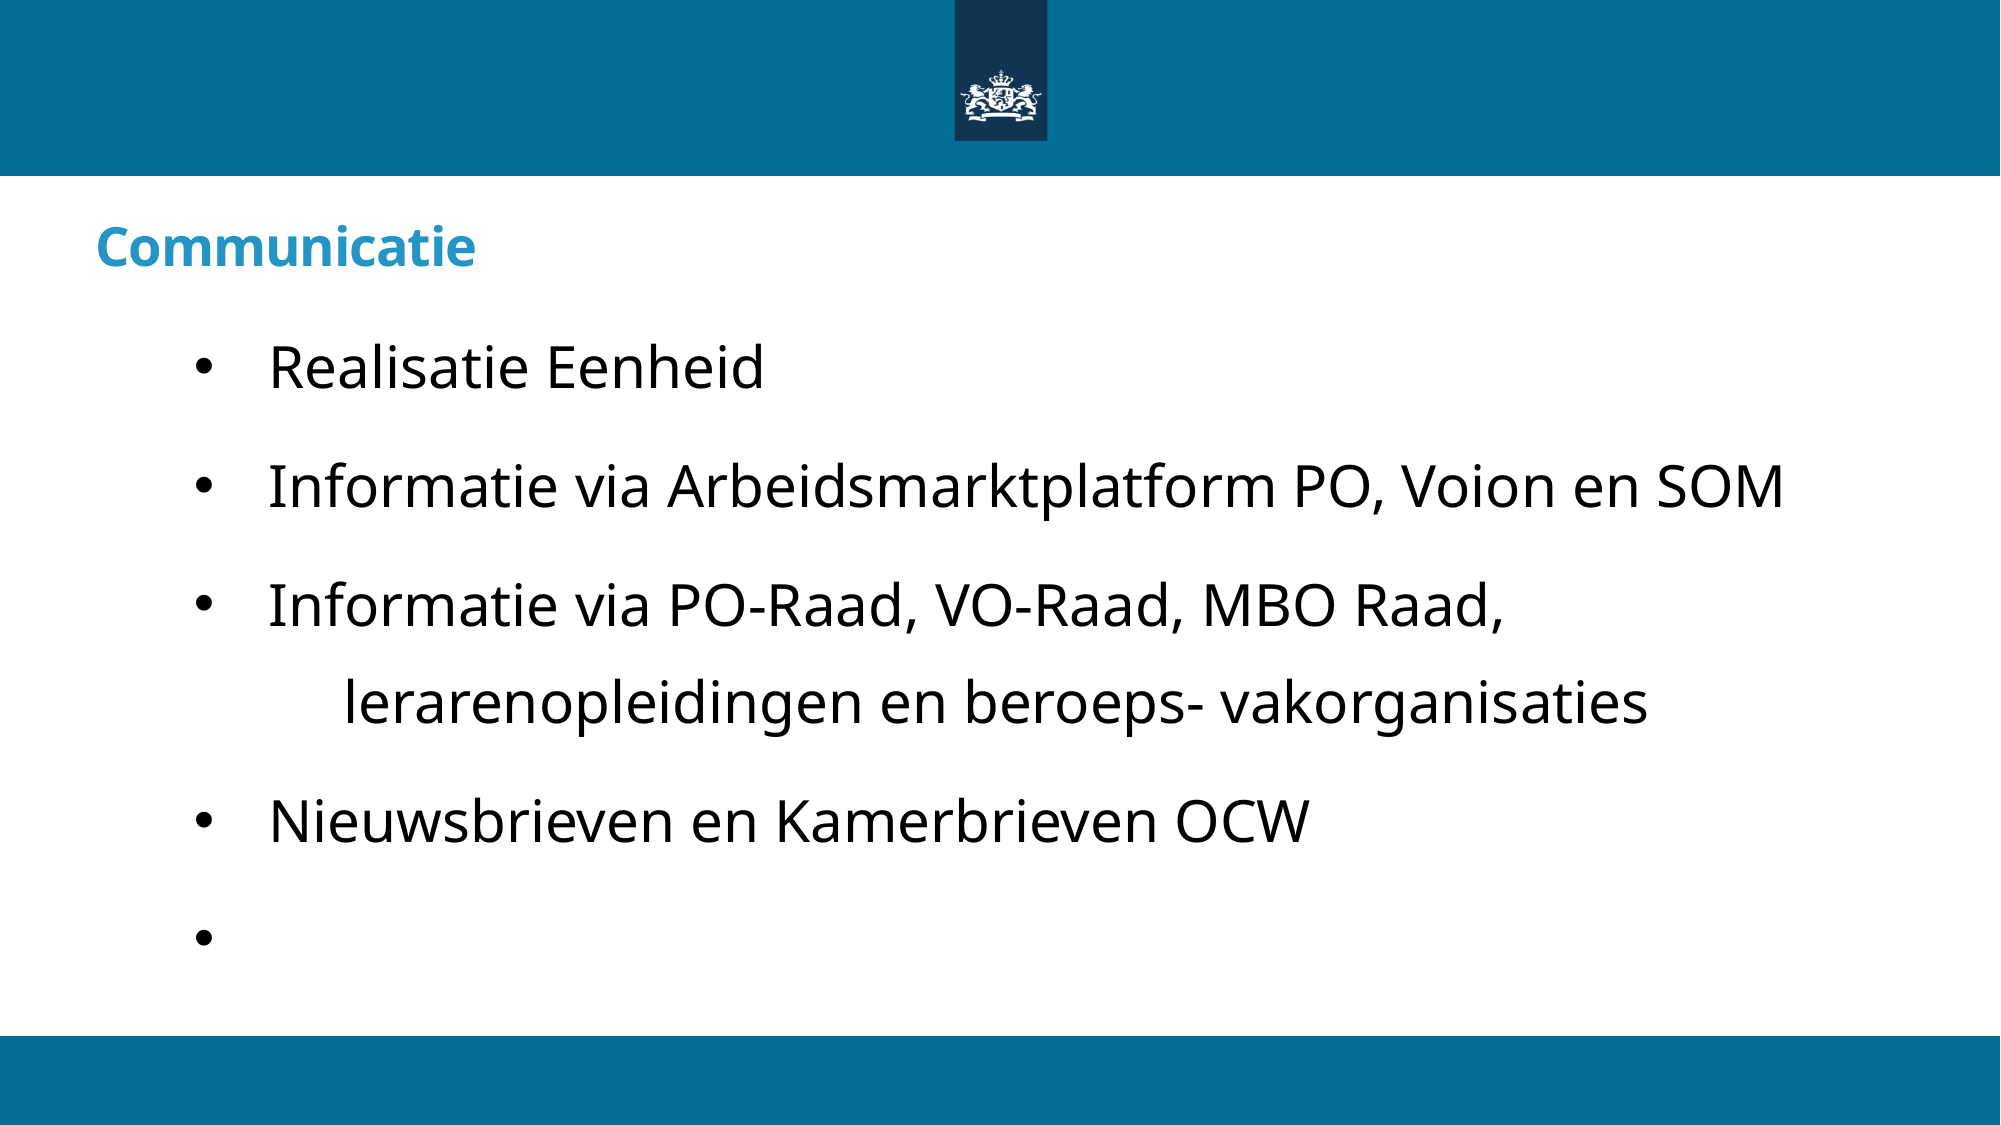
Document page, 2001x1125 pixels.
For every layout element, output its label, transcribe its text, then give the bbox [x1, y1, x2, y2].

list Realisatie Eenheid Informatie via Arbeidsmarktplatform PO, Voion en SOM Informatie via PO-Raad, VO-Raad, MBO Raad, lerarenopleidingen en beroeps- vakorganisaties Nieuwsbrieven en Kamerbrieven OCW [178, 295, 1896, 997]
title Communicatie [80, 202, 1797, 297]
